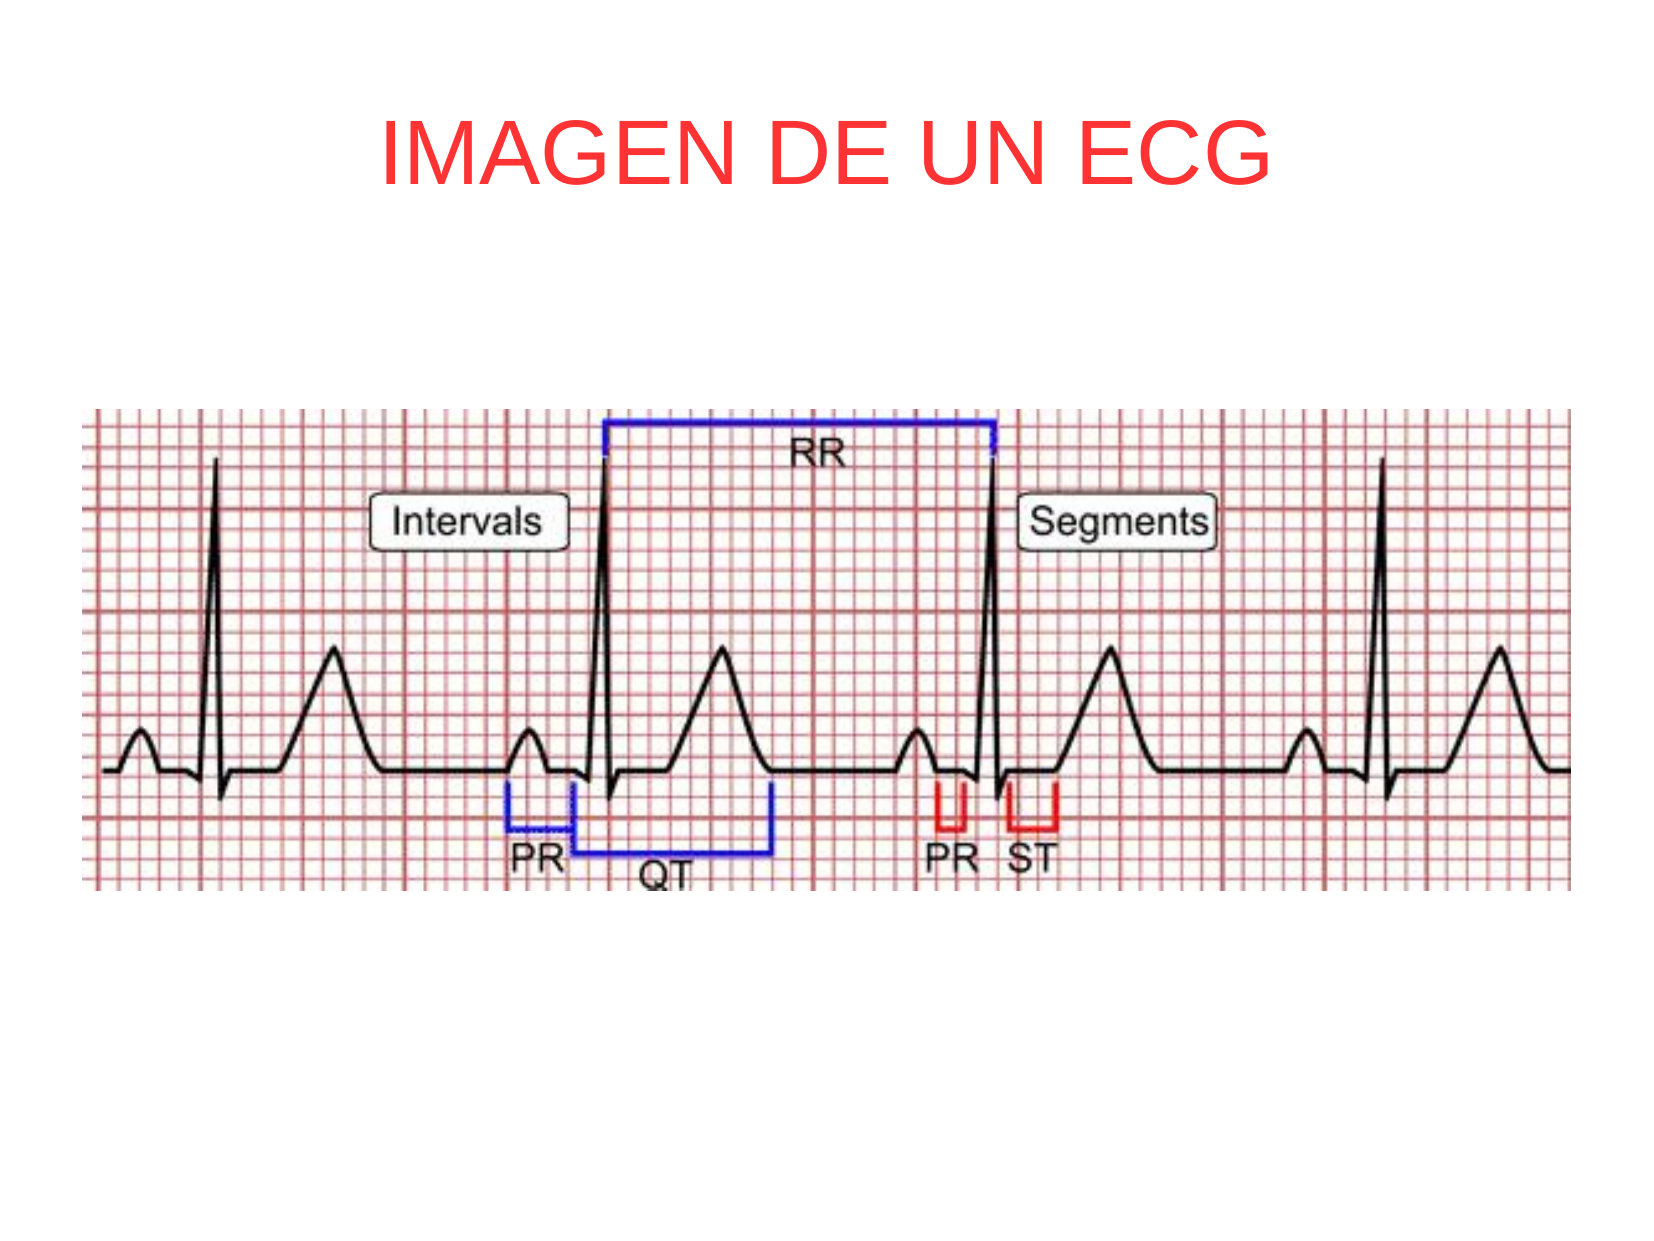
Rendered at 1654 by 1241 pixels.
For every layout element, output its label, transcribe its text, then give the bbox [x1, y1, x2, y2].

title IMAGEN DE UN ECG [82, 49, 1571, 257]
picture [82, 409, 1571, 891]
